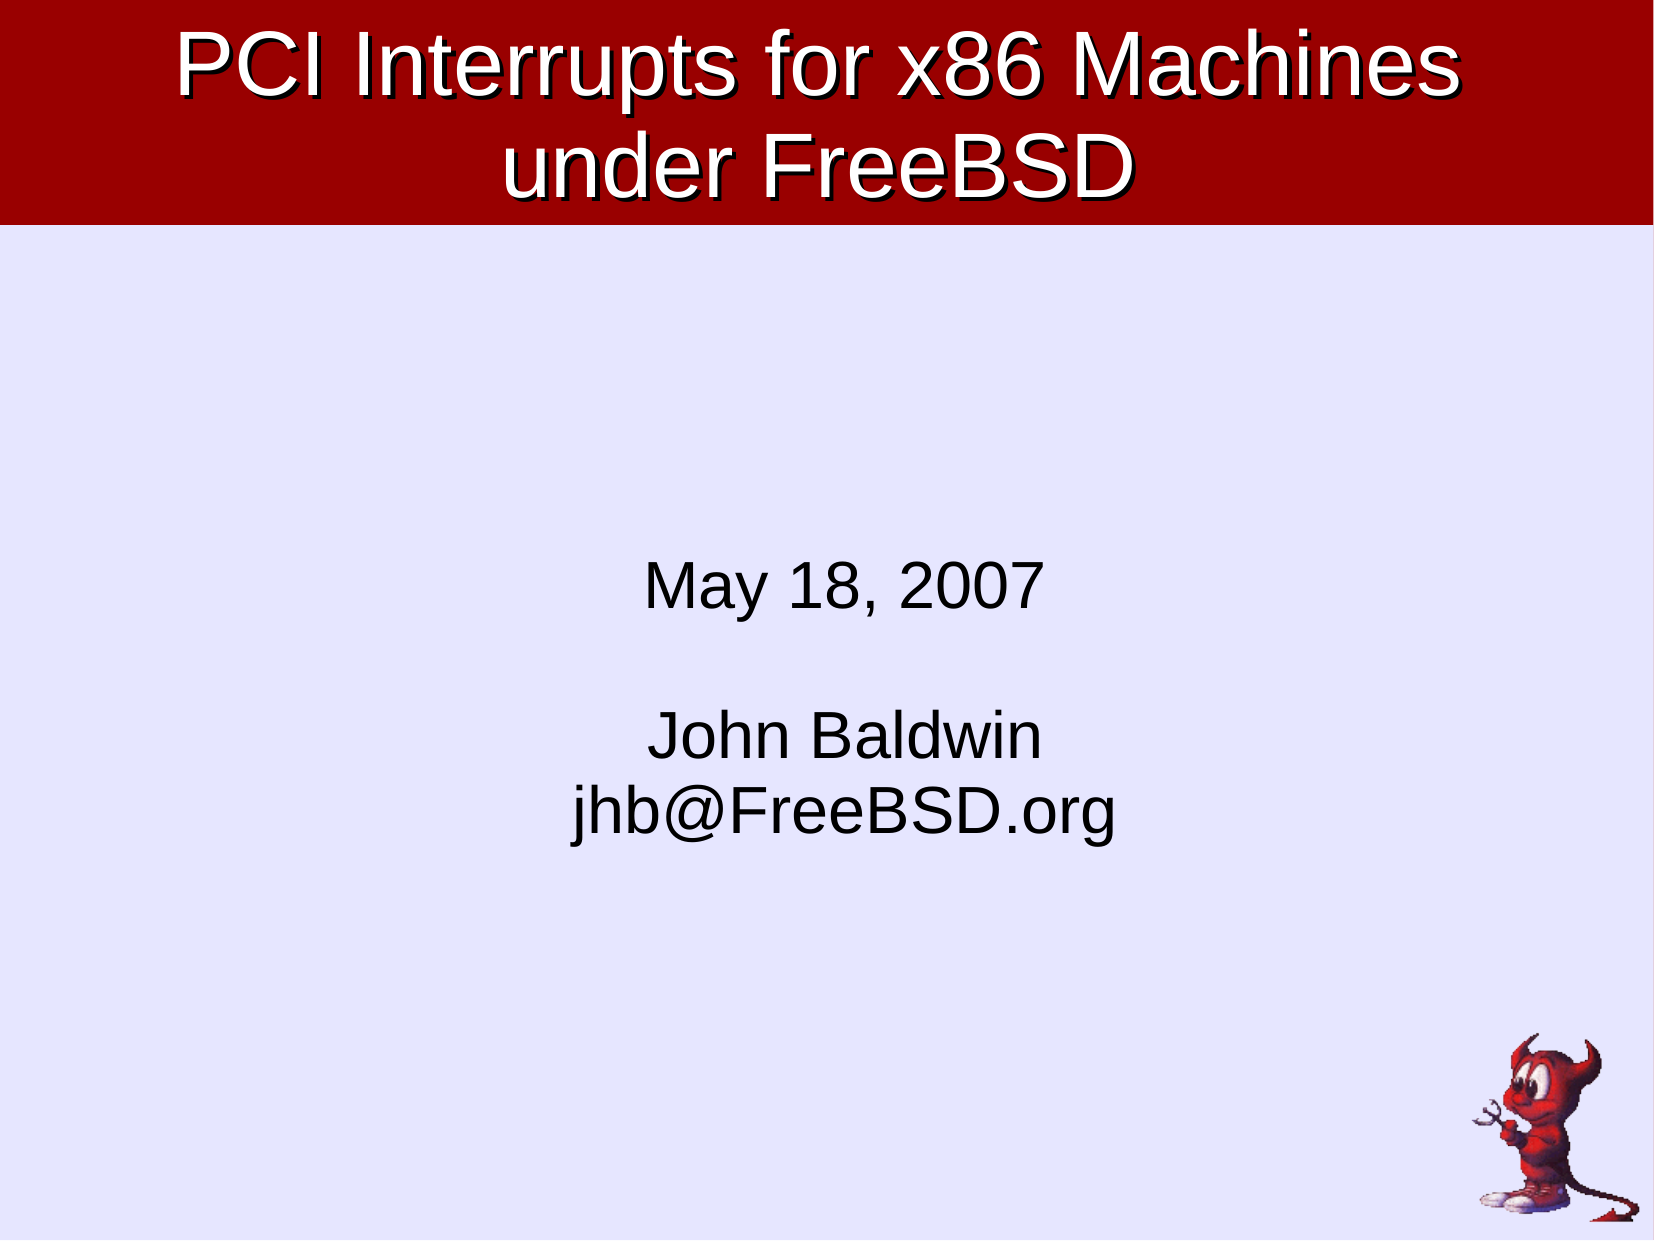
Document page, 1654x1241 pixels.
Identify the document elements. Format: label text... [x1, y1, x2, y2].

picture [1464, 1030, 1643, 1227]
title PCI Interrupts for x86 Machines under FreeBSD [112, 11, 1525, 219]
subtitle May 18, 2007 John Baldwin jhb@FreeBSD.org [121, 344, 1534, 1127]
